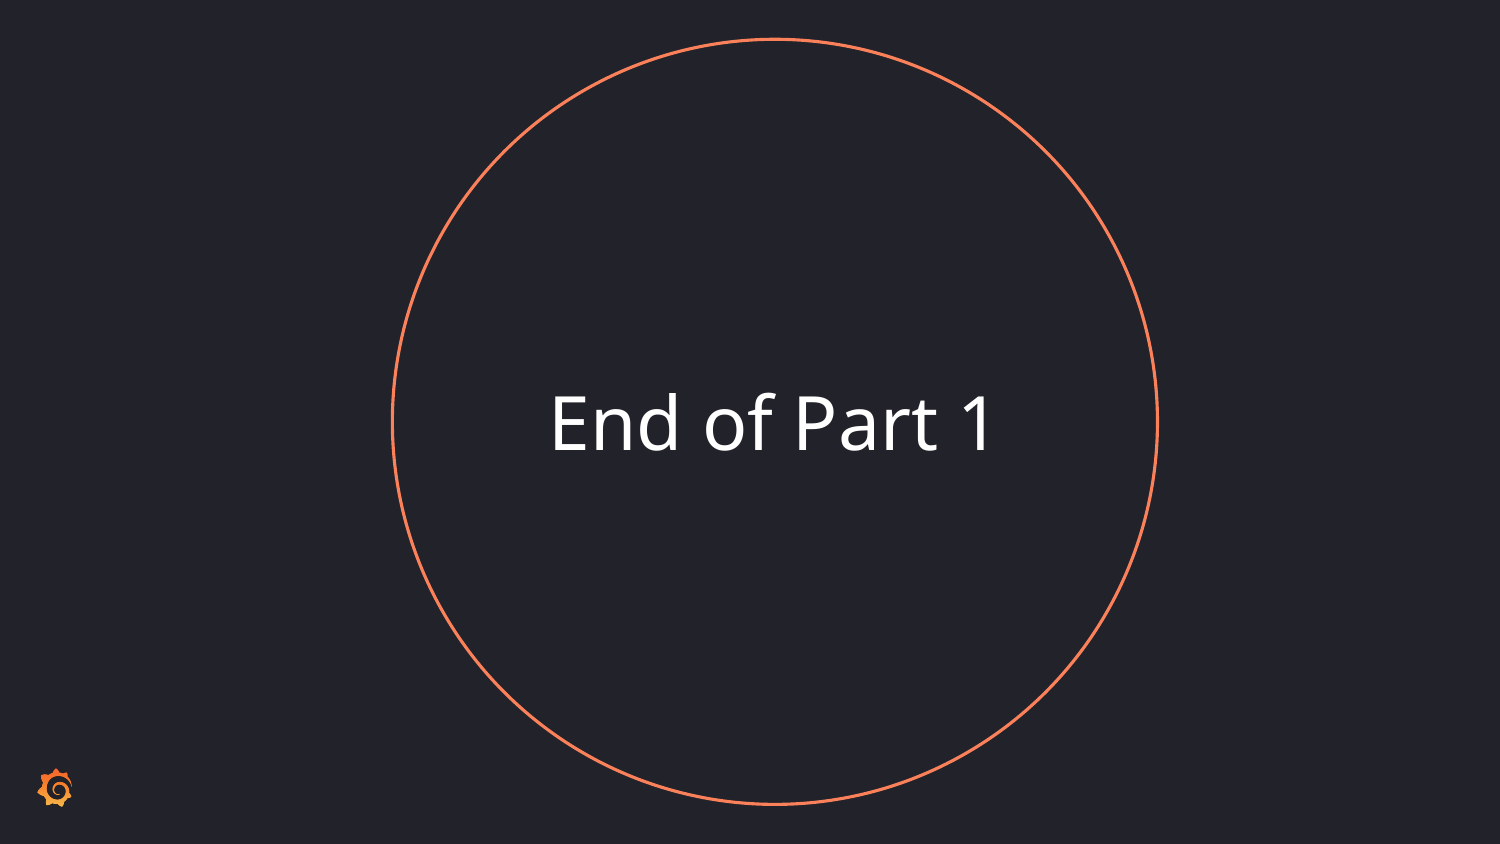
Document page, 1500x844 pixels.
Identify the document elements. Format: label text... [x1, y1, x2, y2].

text_box End of Part 1 [420, 89, 1130, 753]
picture [37, 768, 72, 807]
